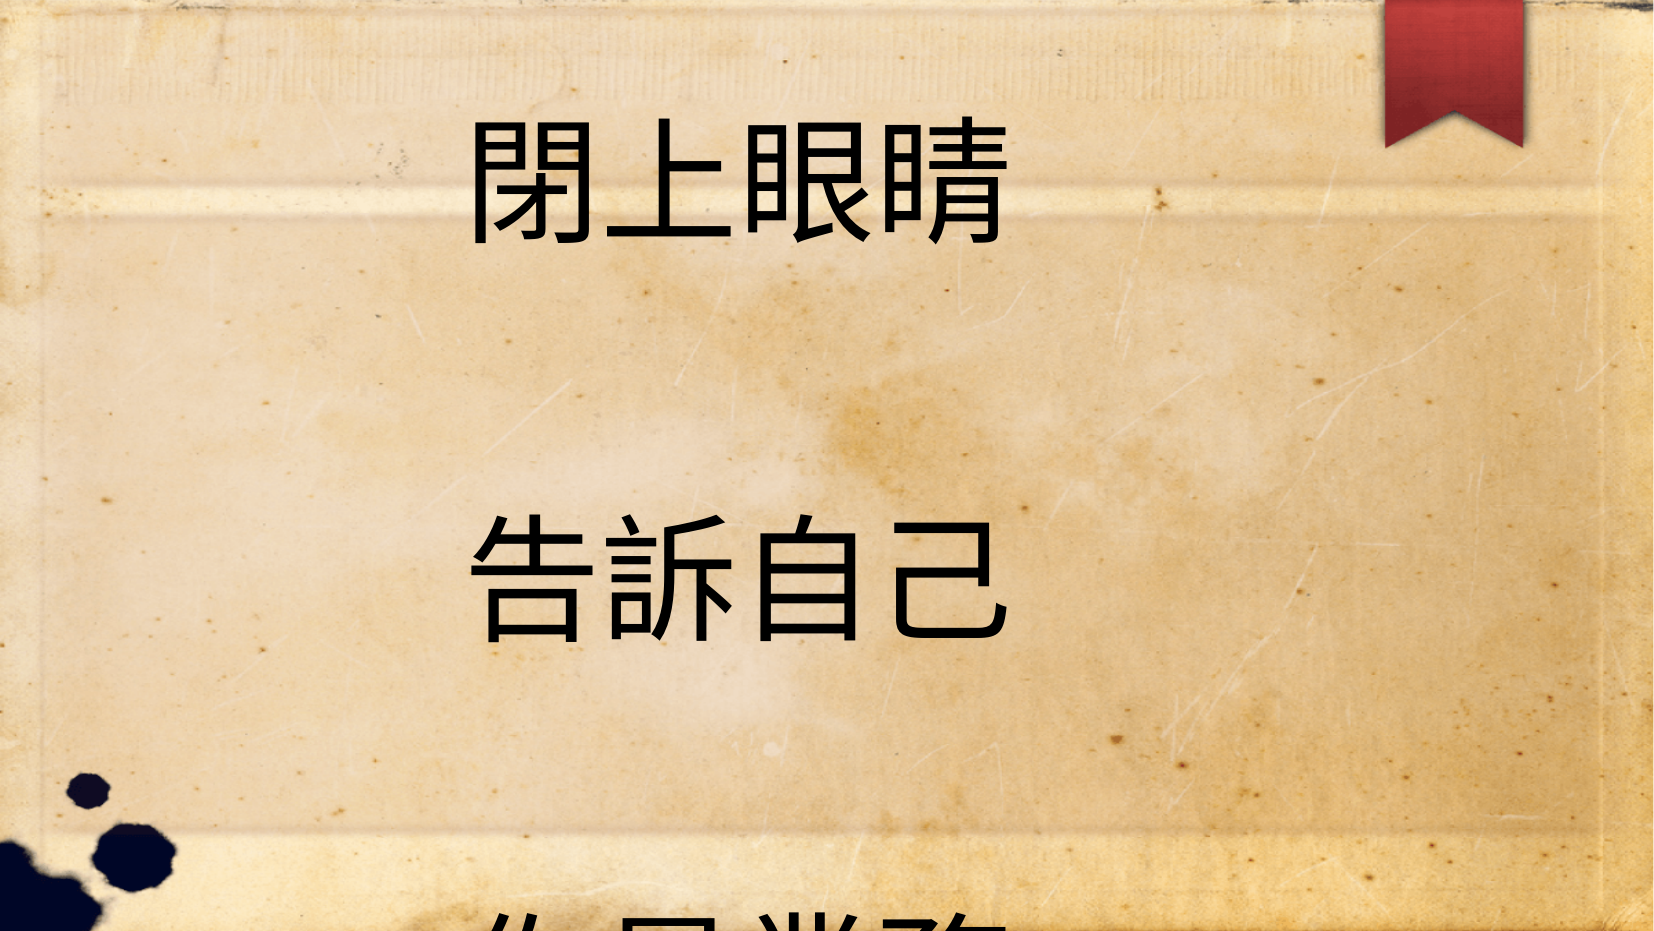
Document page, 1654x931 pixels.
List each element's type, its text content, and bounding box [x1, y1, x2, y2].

text_box 閉上眼睛 告訴自己 你是業務 [206, 65, 1270, 768]
picture [0, 0, 1654, 931]
picture [632, 926, 704, 931]
